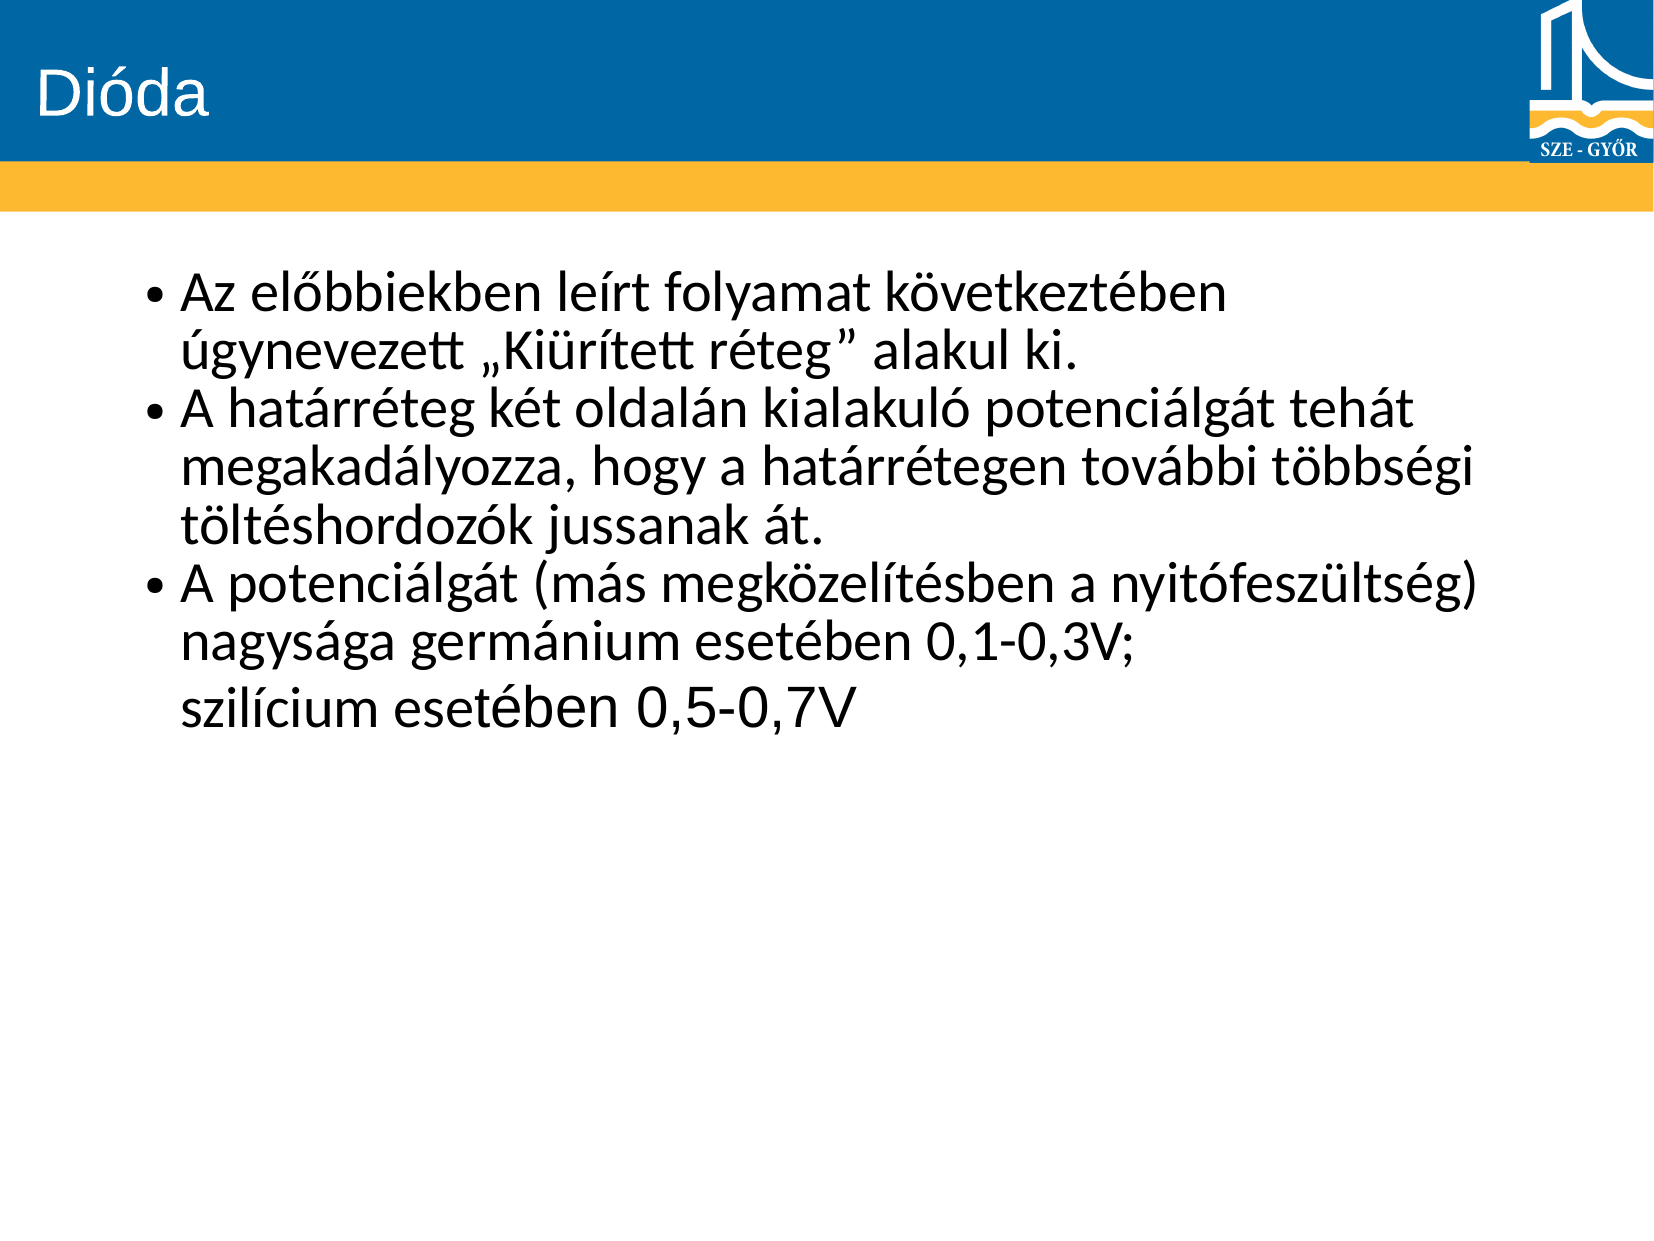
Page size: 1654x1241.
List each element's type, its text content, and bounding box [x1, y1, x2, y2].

text_box Dióda [34, 48, 1524, 144]
picture [1529, 0, 1654, 163]
text_box Az előbbiekben leírt folyamat következtében úgynevezett „Kiürített réteg” alakul ki. A határréteg két oldalán kialakuló potenciálgát tehát megakadályozza, hogy a határrétegen további többségi töltéshordozók jussanak át. A potenciálgát (más megközelítésben a nyitófeszültség) nagysága germánium esetében 0,1-0,3V; szilícium esetében 0,5-0,7V [129, 259, 1501, 1157]
